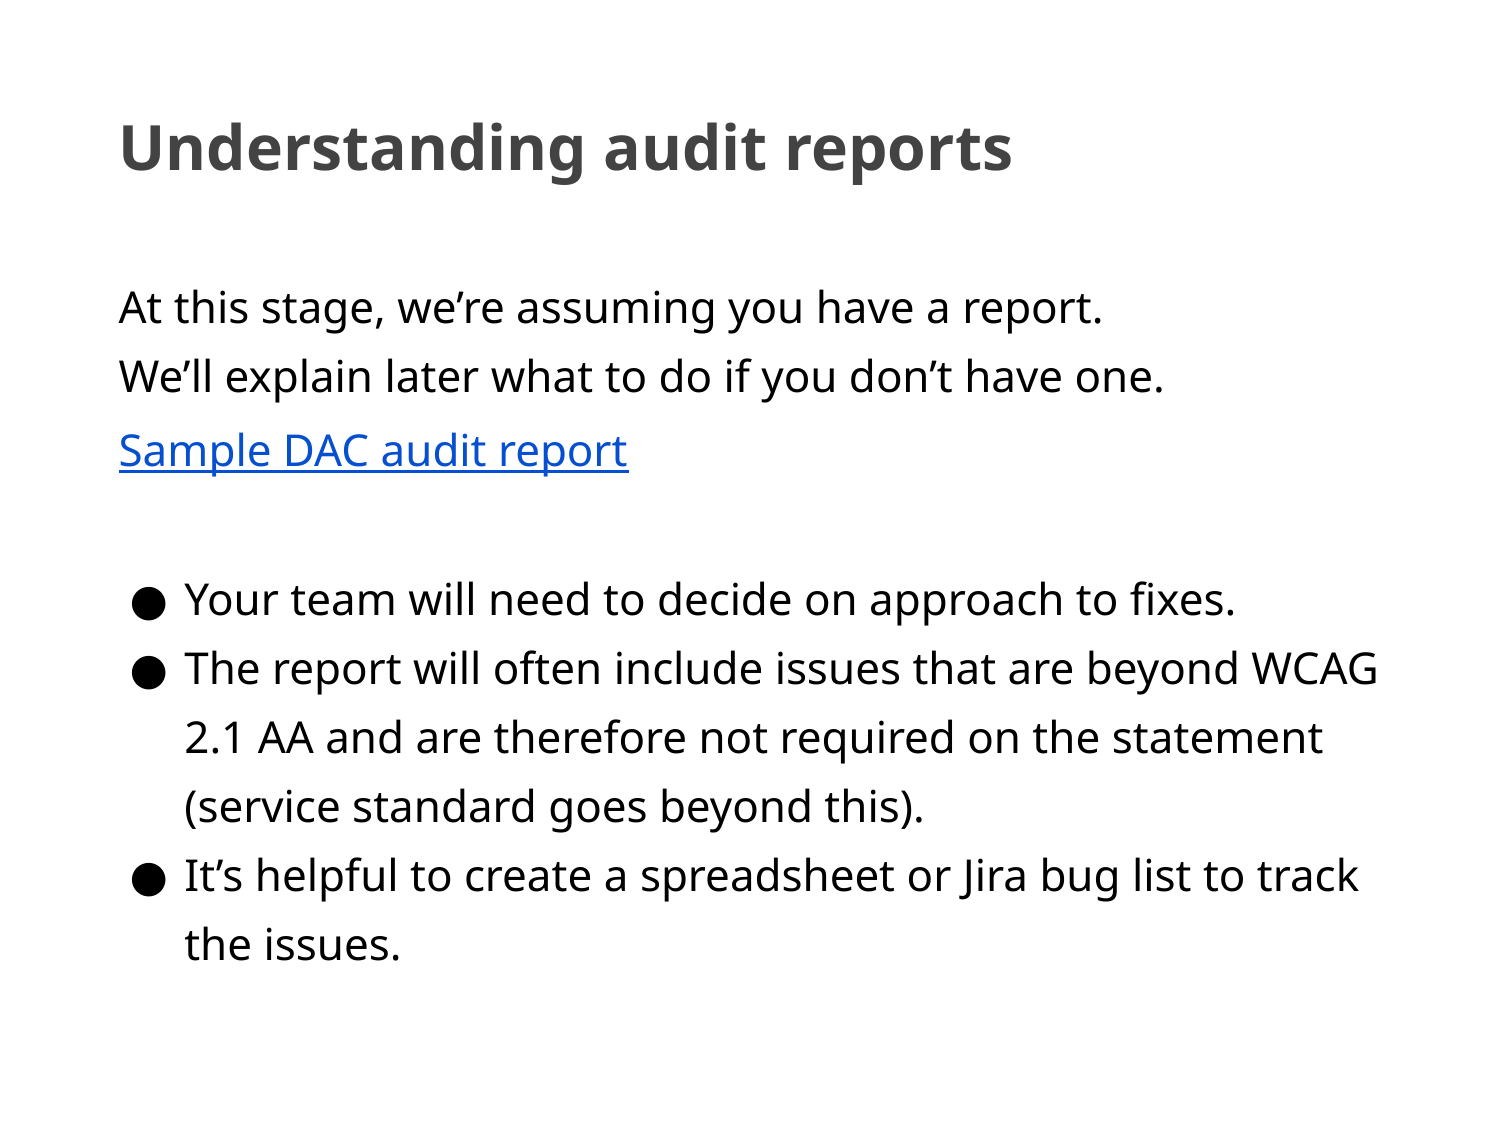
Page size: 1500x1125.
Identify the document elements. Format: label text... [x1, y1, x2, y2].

title Understanding audit reports [103, 89, 1397, 215]
list At this stage, we’re assuming you have a report. We’ll explain later what to do if you don’t have one. Sample DAC audit report Your team will need to decide on approach to fixes. The report will often include issues that are beyond WCAG 2.1 AA and are therefore not required on the statement (service standard goes beyond this). It’s helpful to create a spreadsheet or Jira bug list to track the issues. [103, 252, 1397, 1000]
